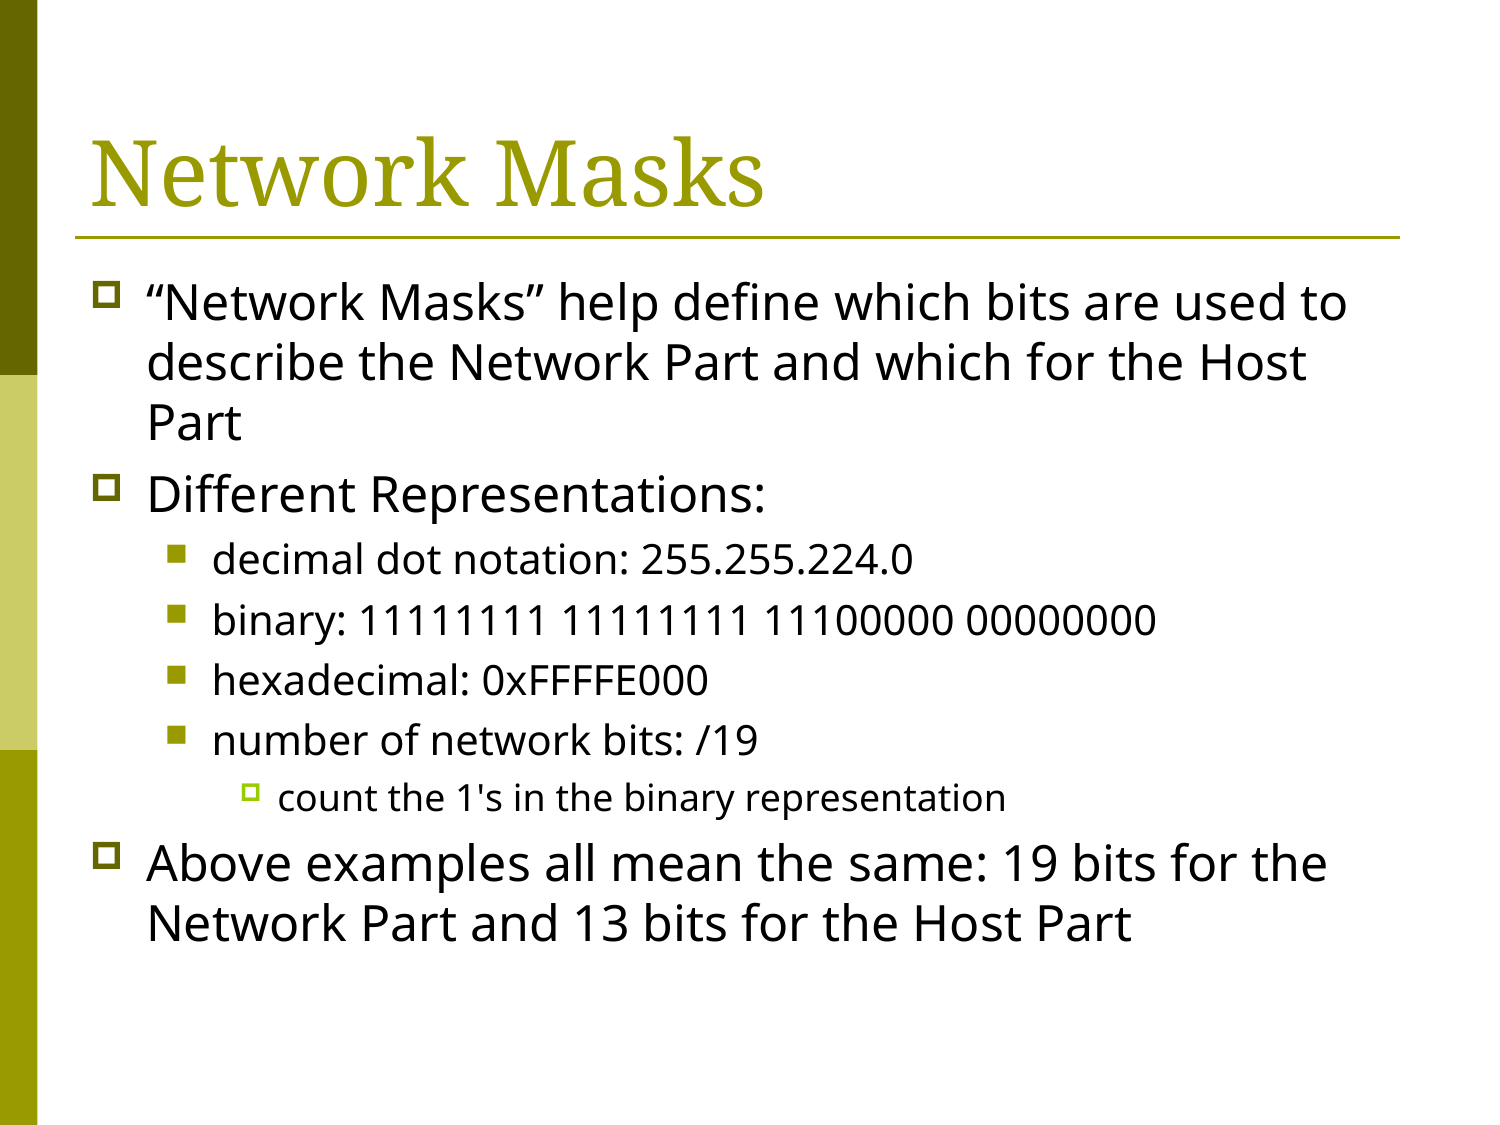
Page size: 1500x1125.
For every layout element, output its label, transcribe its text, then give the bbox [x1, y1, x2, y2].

title Network Masks [75, 45, 1426, 233]
list “Network Masks” help define which bits are used to describe the Network Part and which for the Host Part Different Representations: decimal dot notation: 255.255.224.0 binary: 11111111 11111111 11100000 00000000 hexadecimal: 0xFFFFE000 number of network bits: /19 count the 1's in the binary representation Above examples all mean the same: 19 bits for the Network Part and 13 bits for the Host Part [75, 262, 1426, 1006]
